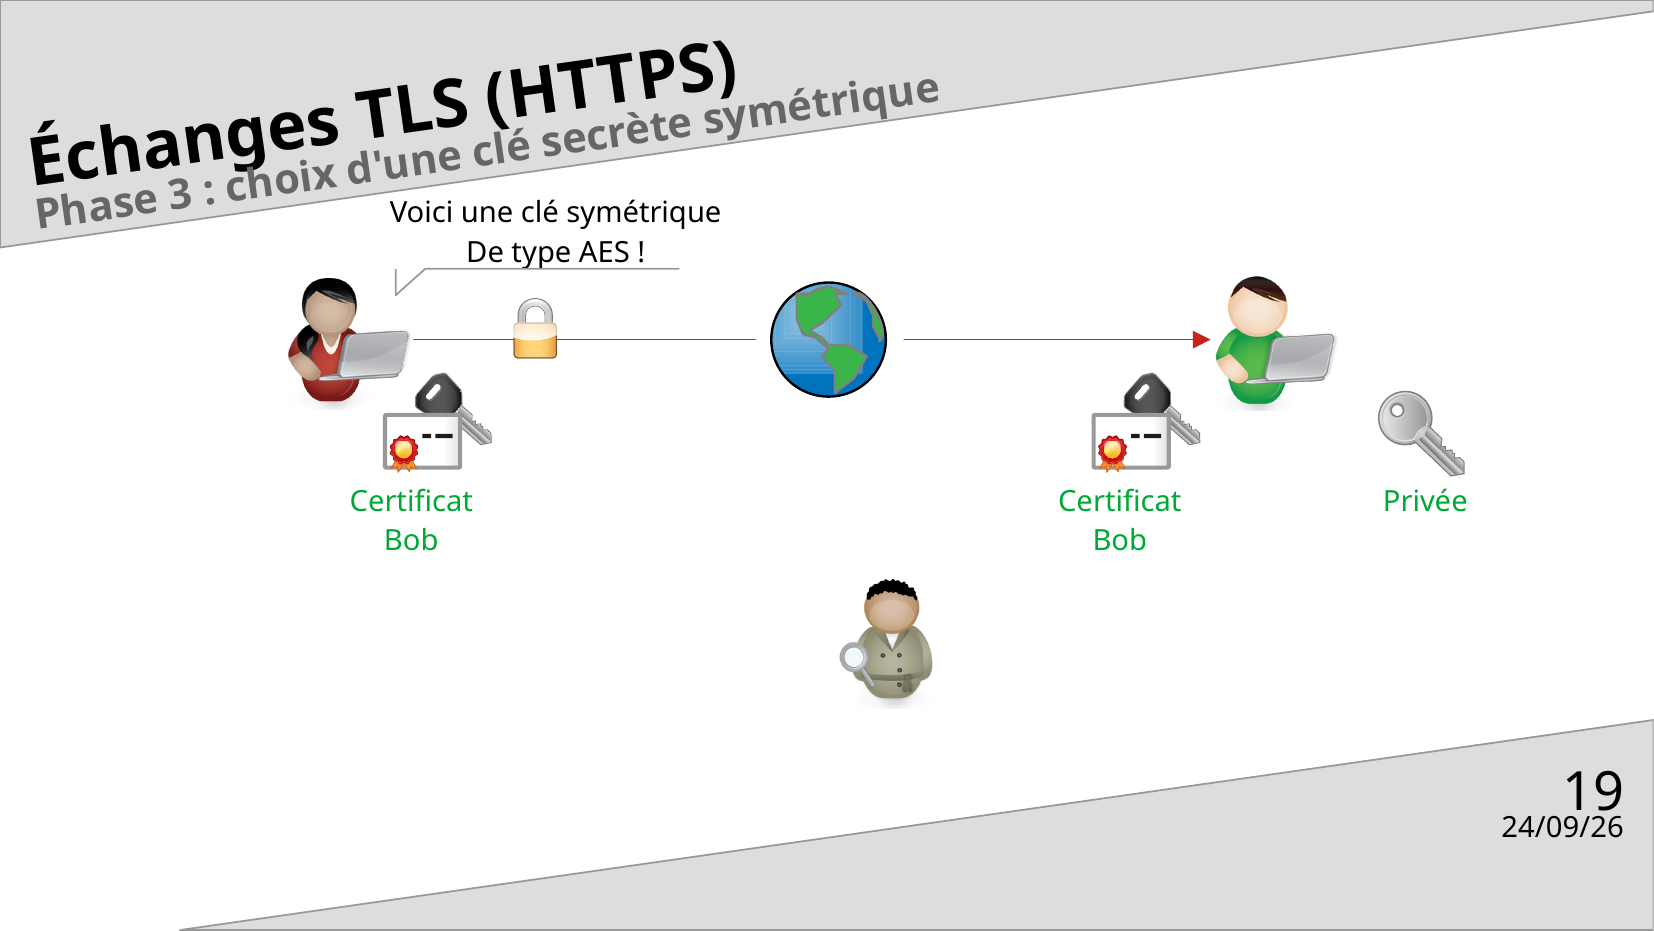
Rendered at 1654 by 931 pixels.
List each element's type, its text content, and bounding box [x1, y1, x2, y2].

text_box [1093, 414, 1169, 468]
text_box Certificat Bob [343, 472, 532, 567]
title Échanges TLS (HTTPS) [16, 0, 1501, 156]
picture [833, 573, 945, 709]
picture [383, 433, 425, 472]
picture [1371, 383, 1471, 483]
picture [1122, 368, 1202, 449]
text_box [755, 265, 904, 414]
text_box [384, 414, 461, 468]
picture [397, 279, 411, 291]
picture [501, 295, 569, 363]
title Phase 3 : choix d'une clé secrète symétrique [26, 10, 1068, 270]
text_box Certificat Bob [1052, 472, 1241, 567]
picture [277, 270, 494, 449]
picture [1210, 268, 1341, 411]
picture [1092, 433, 1133, 472]
text_box Voici une clé symétrique De type AES ! [383, 183, 744, 279]
text_box Privée [1377, 472, 1475, 528]
